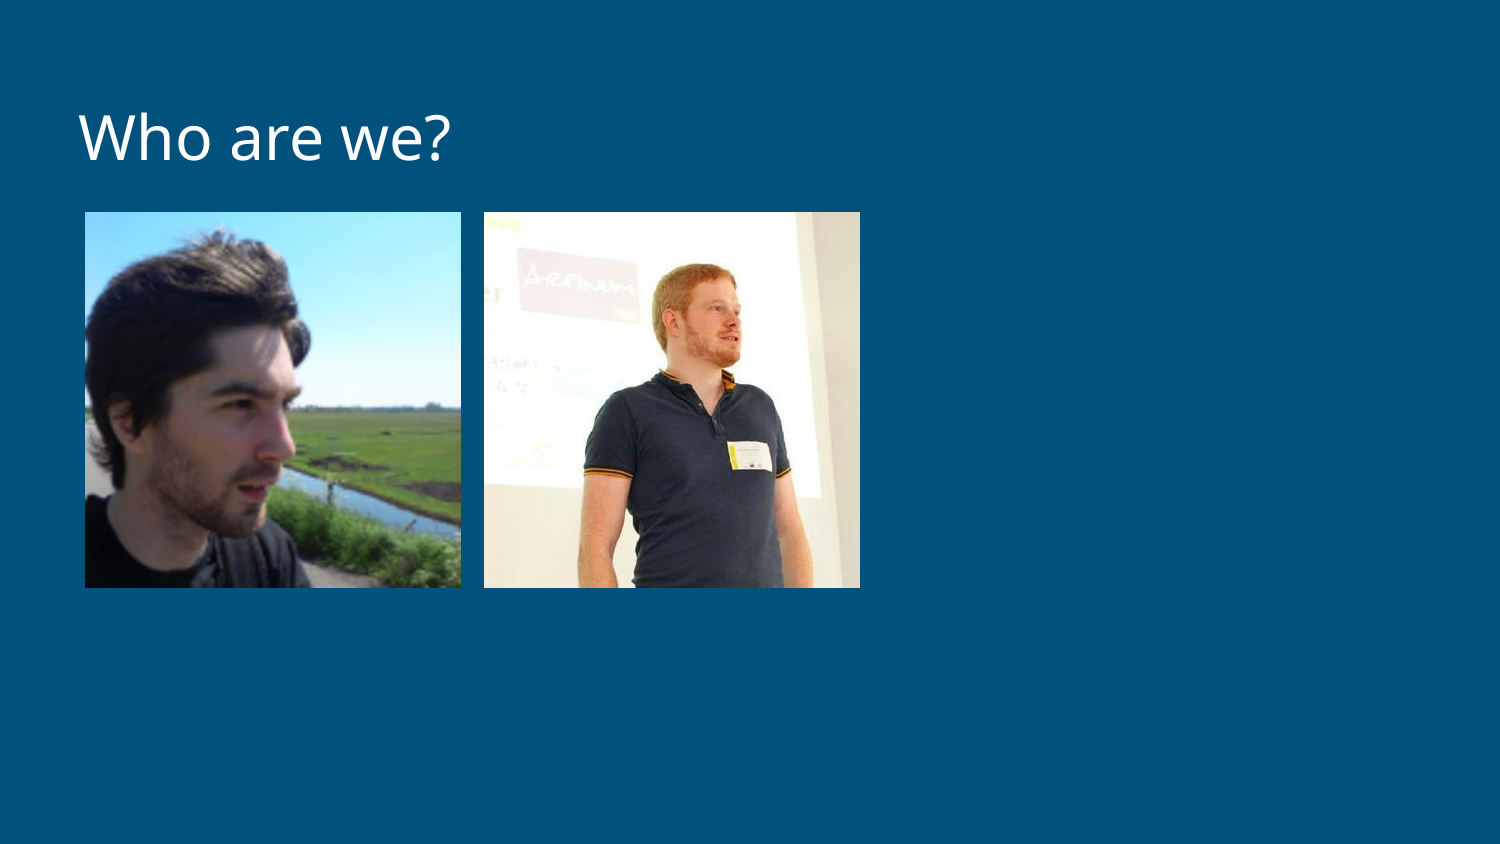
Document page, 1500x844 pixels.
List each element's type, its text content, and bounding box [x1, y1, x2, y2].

picture [86, 213, 460, 587]
picture [485, 213, 859, 587]
title Who are we? [63, 75, 1437, 188]
